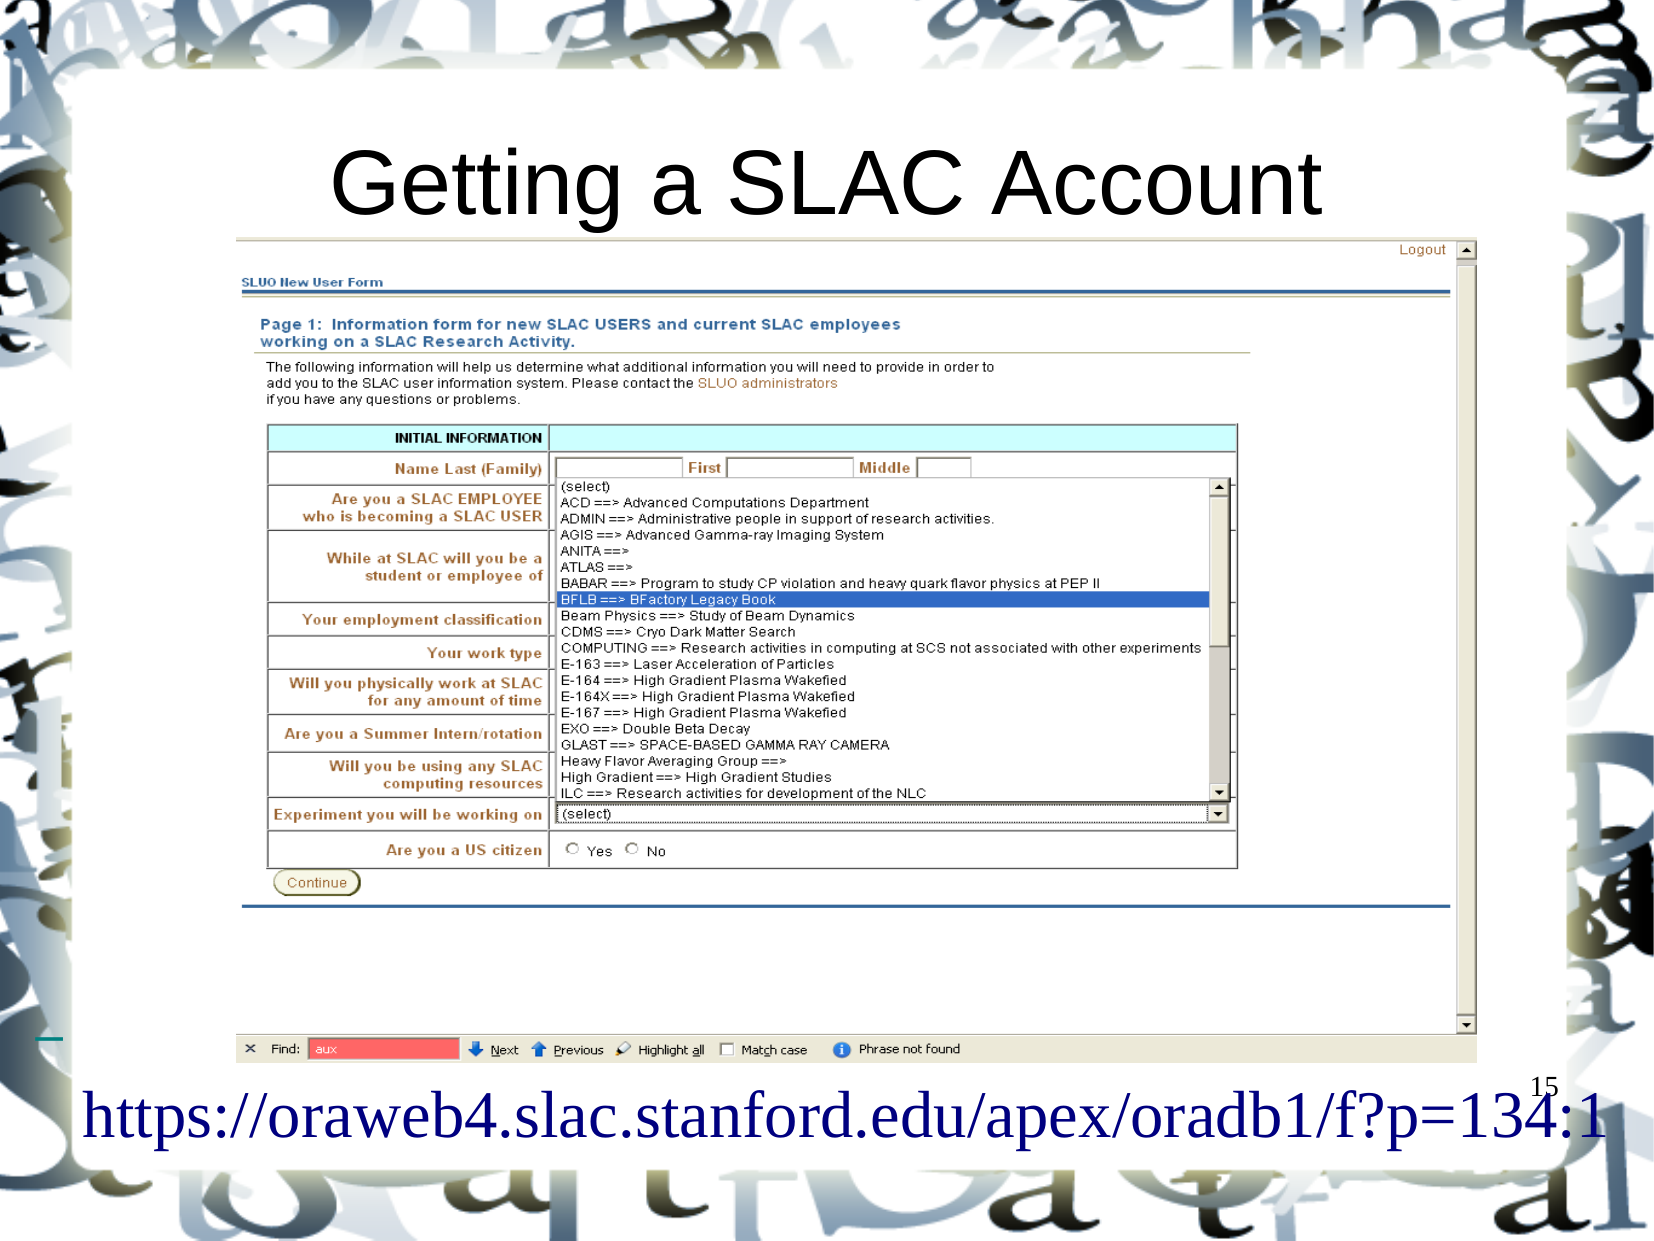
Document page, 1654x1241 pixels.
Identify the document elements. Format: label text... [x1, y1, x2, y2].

title Getting a SLAC Account [82, 78, 1571, 287]
picture [0, 0, 1654, 1241]
text_box https://oraweb4.slac.stanford.edu/apex/oradb1/f?p=134:1 [0, 1003, 1625, 1153]
